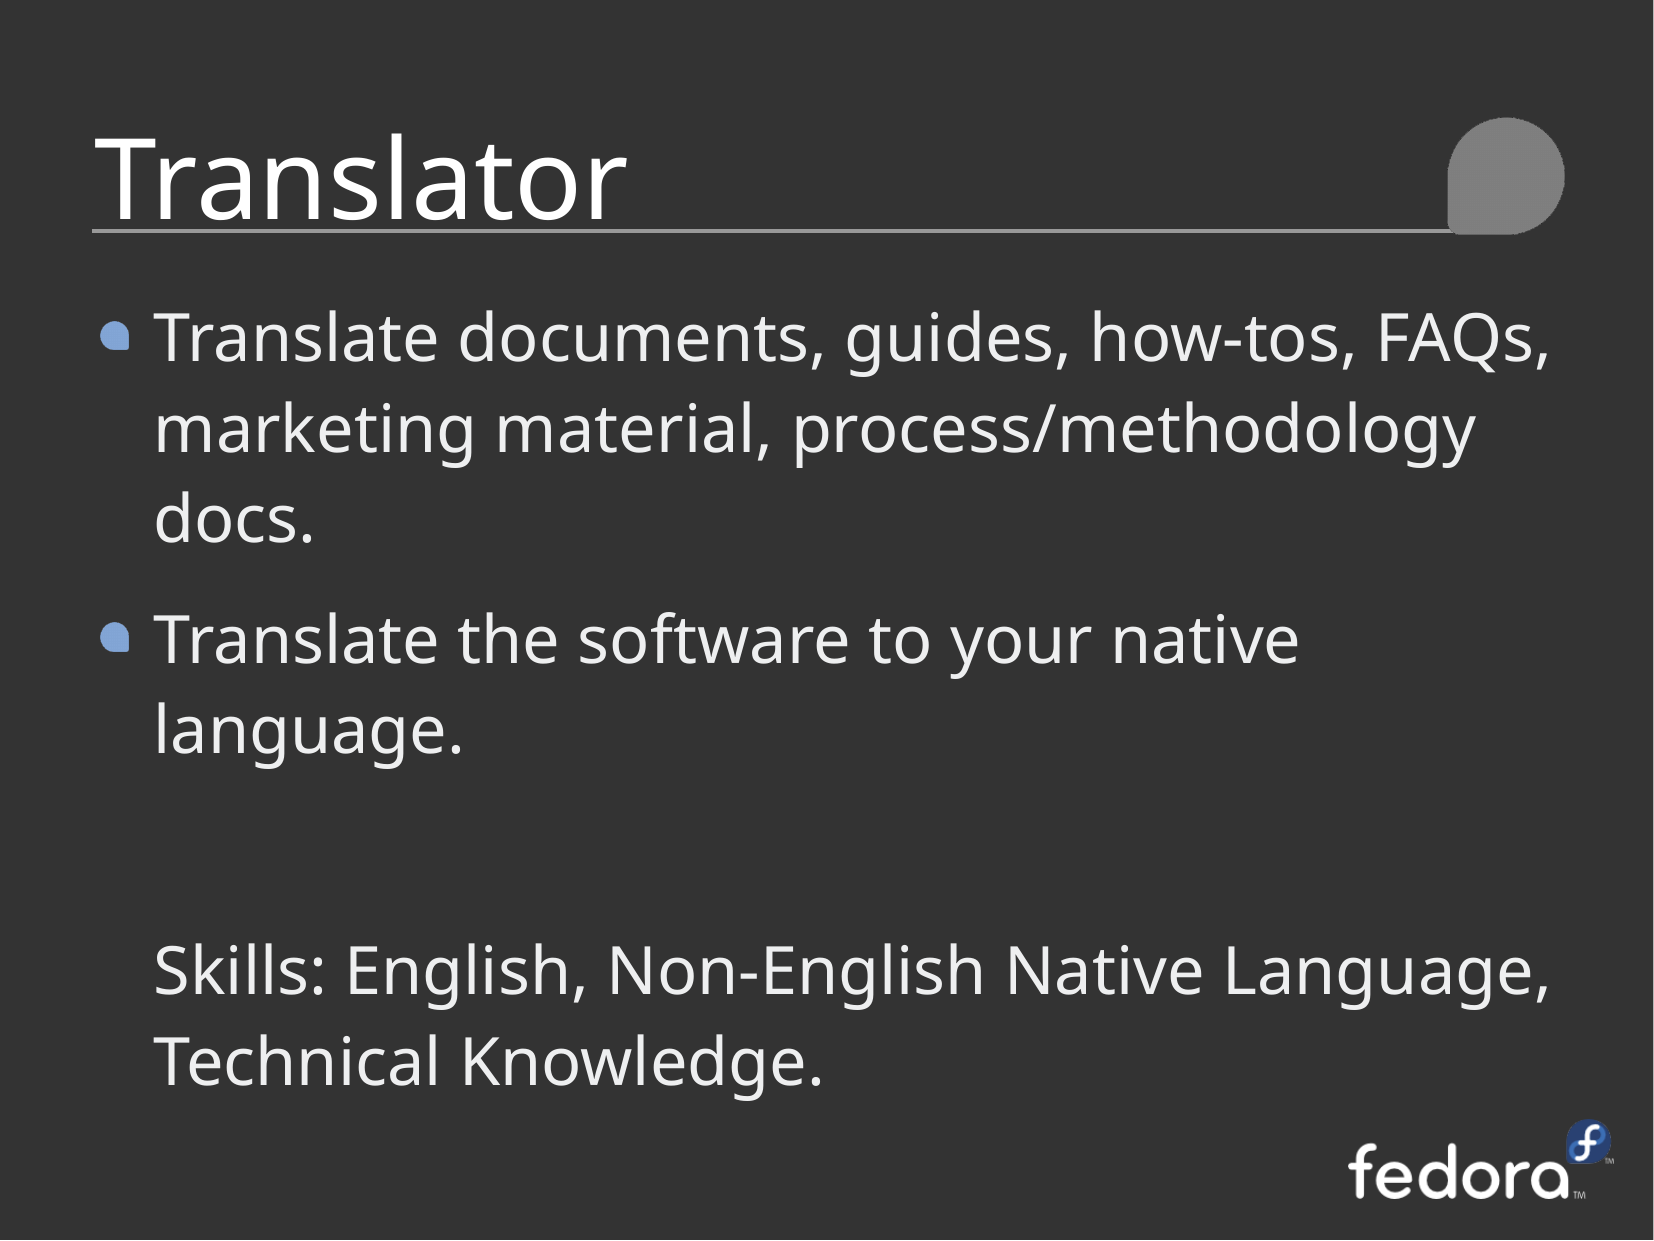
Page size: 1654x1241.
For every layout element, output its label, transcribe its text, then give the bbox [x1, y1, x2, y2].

list Translate documents, guides, how-tos, FAQs, marketing material, process/methodology docs. Translate the software to your native language. Skills: English, Non-English Native Language, Technical Knowledge. [82, 290, 1571, 1105]
title Translator [94, 100, 1426, 251]
picture [1348, 1119, 1614, 1199]
picture [1447, 117, 1565, 235]
